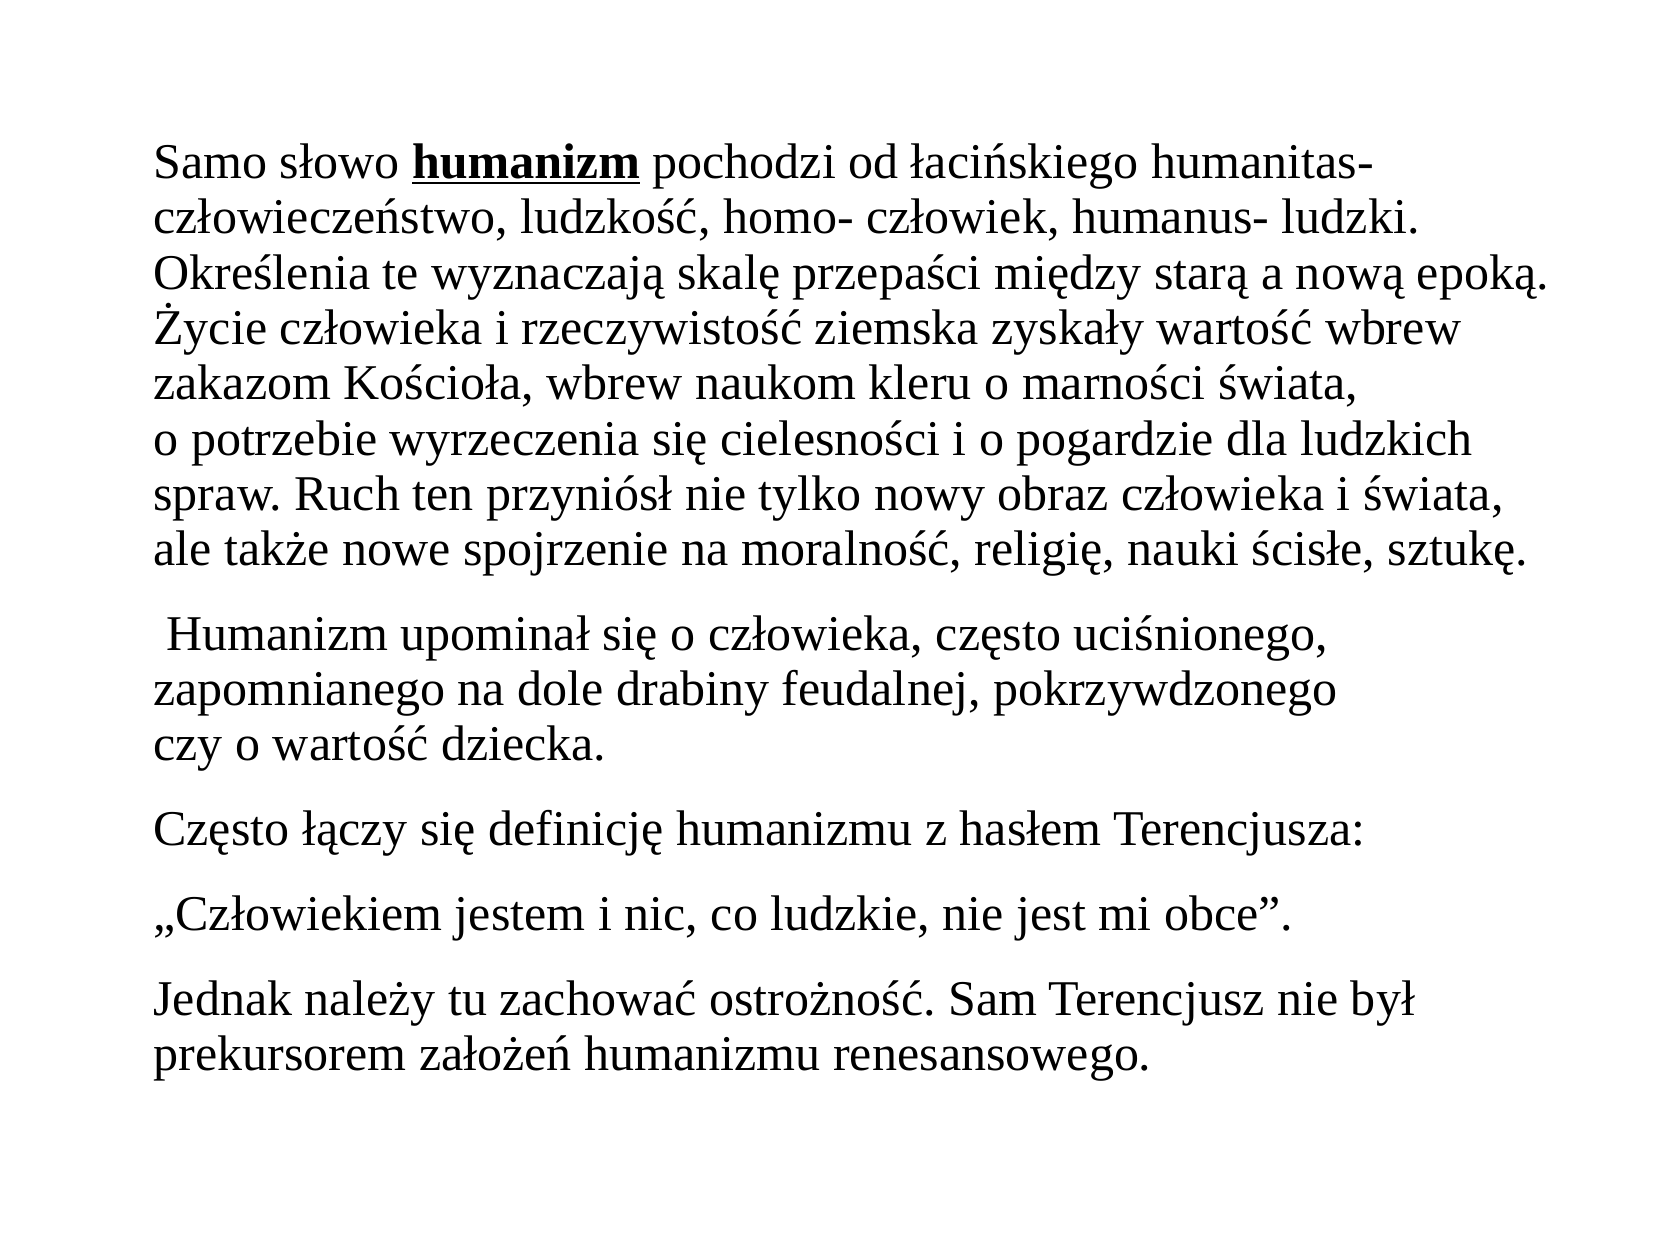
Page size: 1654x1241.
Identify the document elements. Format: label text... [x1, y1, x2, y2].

list Samo słowo humanizm pochodzi od łacińskiego humanitas- człowieczeństwo, ludzkość, homo- człowiek, humanus- ludzki. Określenia te wyznaczają skalę przepaści między starą a nową epoką. Życie człowieka i rzeczywistość ziemska zyskały wartość wbrew zakazom Kościoła, wbrew naukom kleru o marności świata, o potrzebie wyrzeczenia się cielesności i o pogardzie dla ludzkich spraw. Ruch ten przyniósł nie tylko nowy obraz człowieka i świata, ale także nowe spojrzenie na moralność, religię, nauki ścisłe, sztukę. Humanizm upominał się o człowieka, często uciśnionego, zapomnianego na dole drabiny feudalnej, pokrzywdzonego czy o wartość dziecka. Często łączy się definicję humanizmu z hasłem Terencjusza: „Człowiekiem jestem i nic, co ludzkie, nie jest mi obce”. Jednak należy tu zachować ostrożność. Sam Terencjusz nie był prekursorem założeń humanizmu renesansowego. [82, 49, 1571, 1184]
